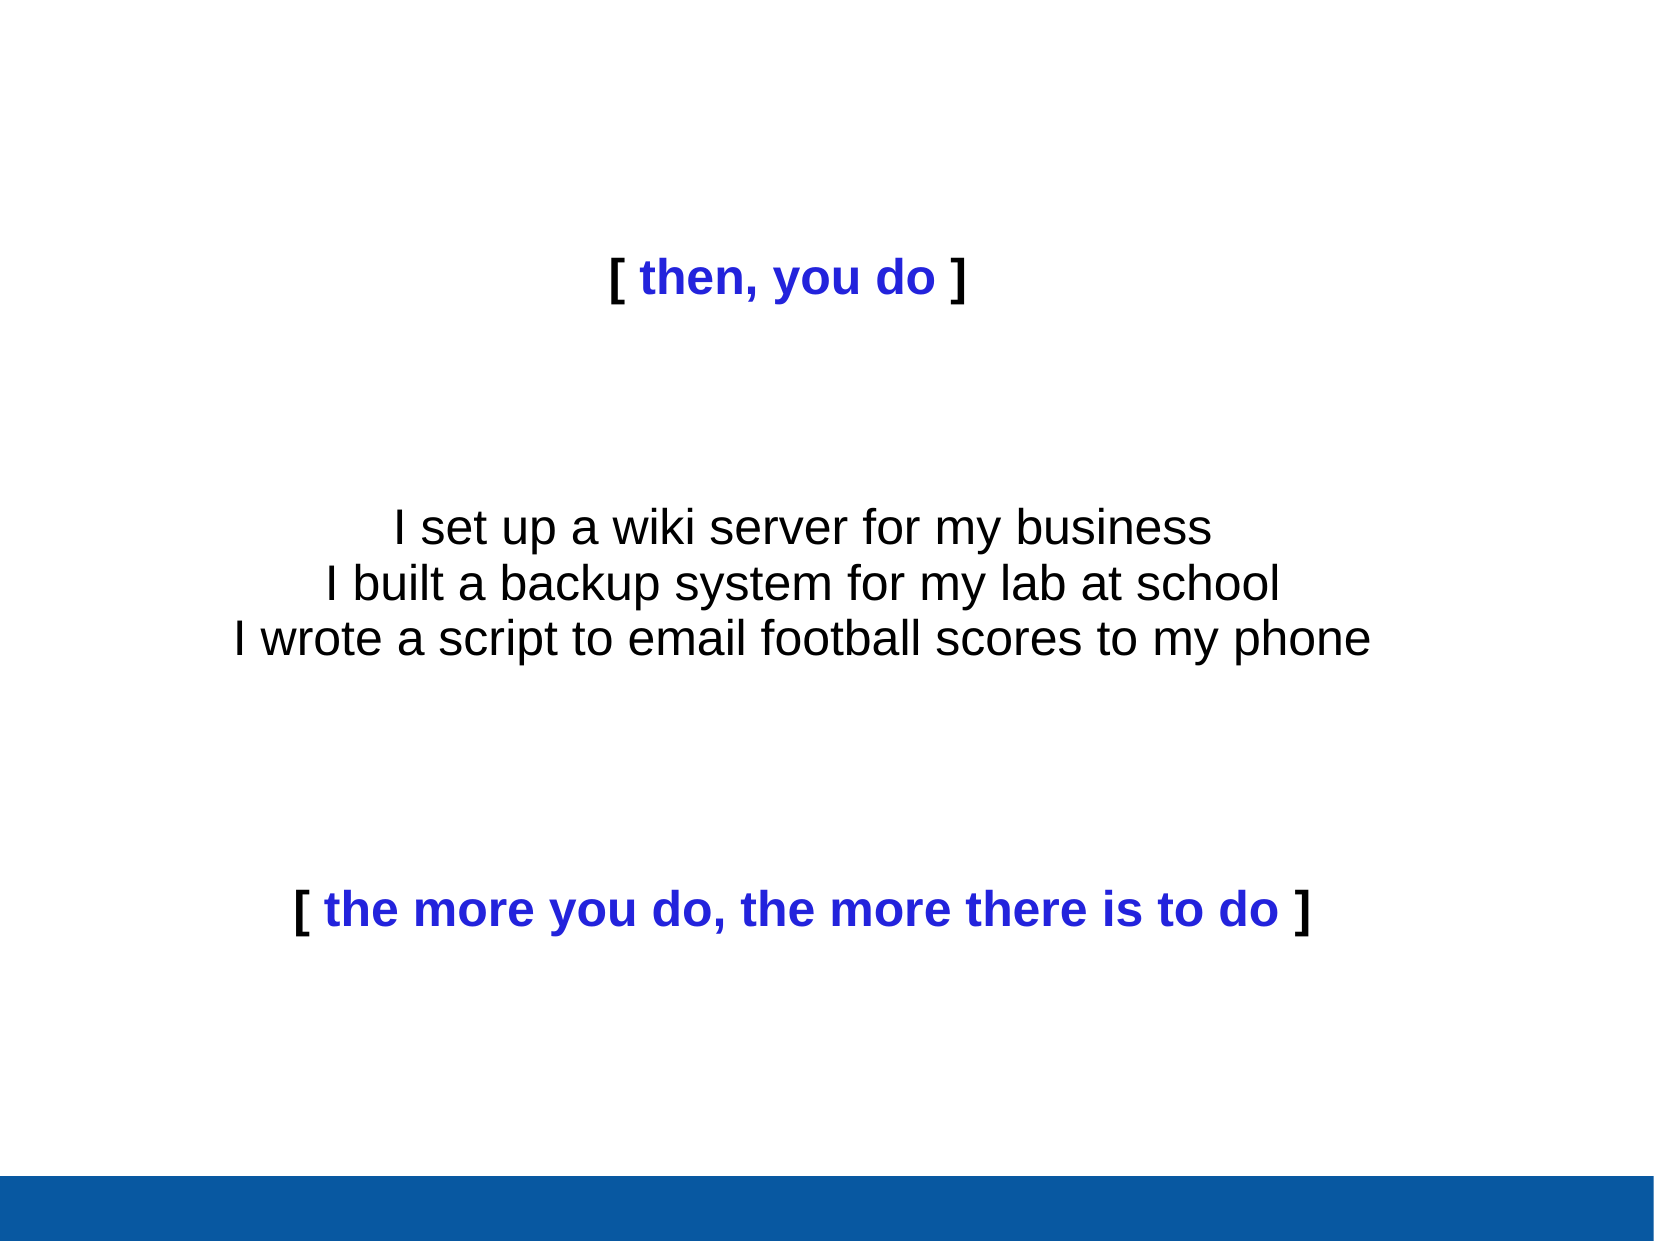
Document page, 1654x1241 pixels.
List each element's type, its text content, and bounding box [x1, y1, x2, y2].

text_box I set up a wiki server for my business I built a backup system for my lab at school I wrote a script to email football scores to my phone [232, 498, 1442, 776]
picture [0, 1176, 1654, 1241]
text_box [ then, you do ] [608, 249, 968, 306]
text_box [ the more you do, the more there is to do ] [293, 881, 1377, 956]
